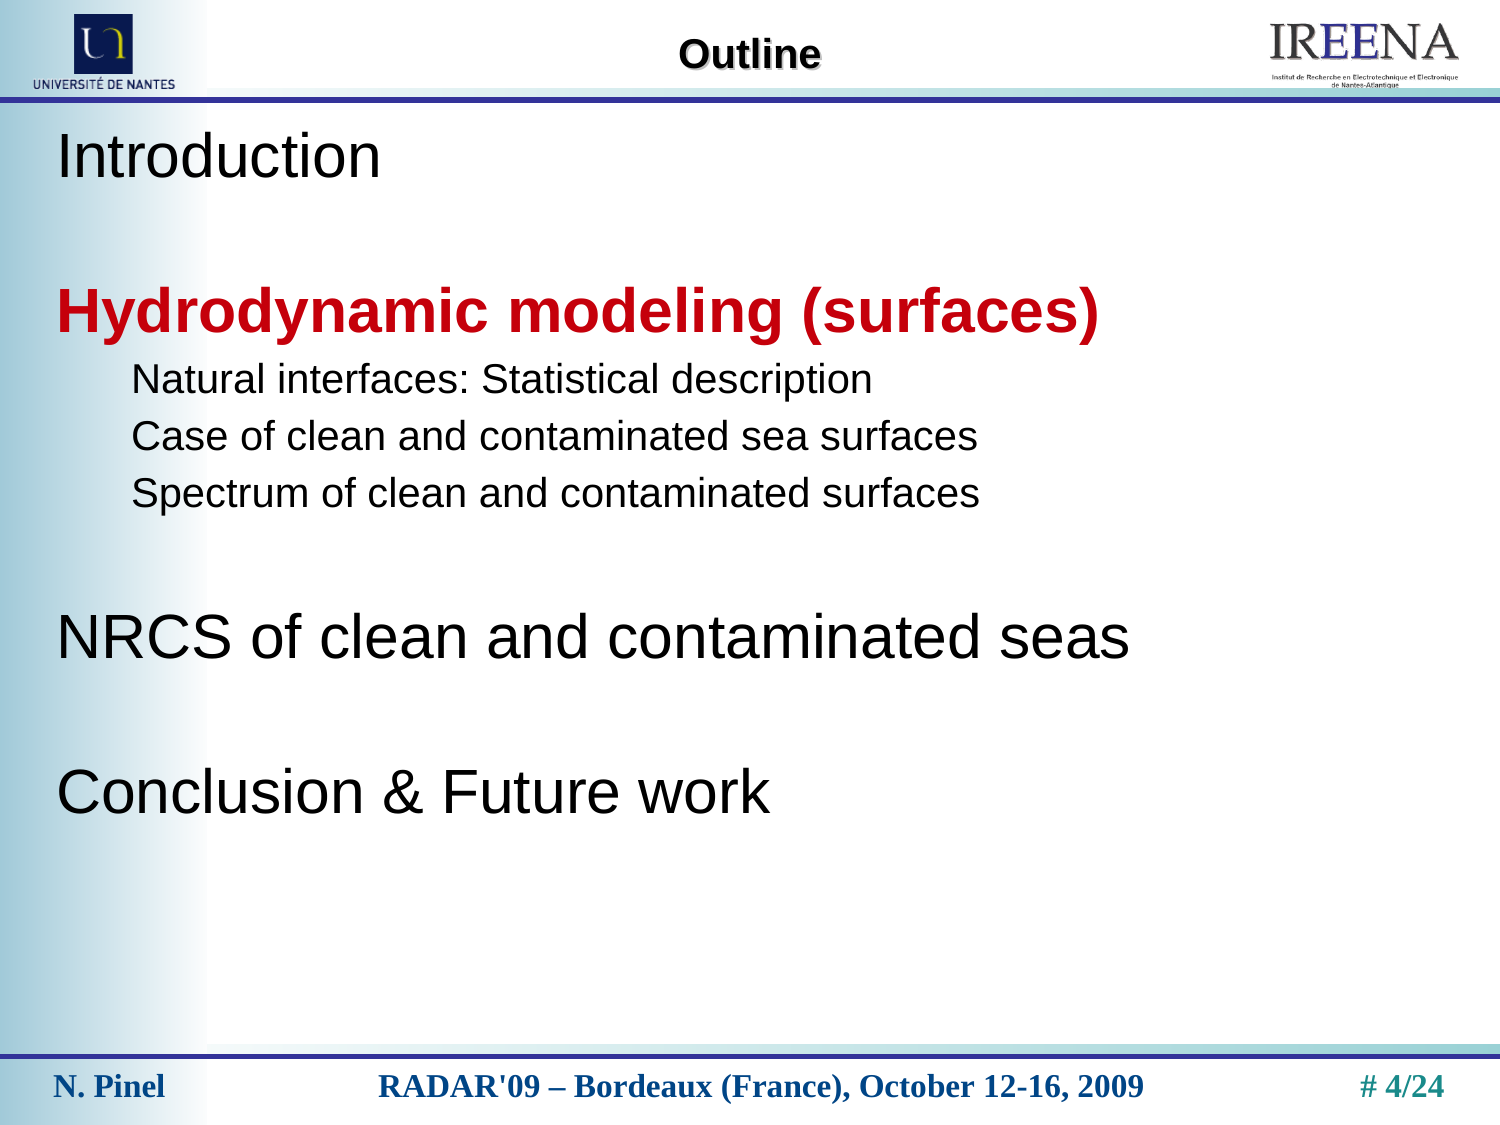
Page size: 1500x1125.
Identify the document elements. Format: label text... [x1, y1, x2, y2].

picture [29, 14, 178, 95]
list Introduction Hydrodynamic modeling (surfaces) Natural interfaces: Statistical description Case of clean and contaminated sea surfaces Spectrum of clean and contaminated surfaces NRCS of clean and contaminated seas Conclusion & Future work [41, 113, 1464, 1023]
picture [1426, 23, 1459, 89]
title Outline [75, 23, 1426, 103]
